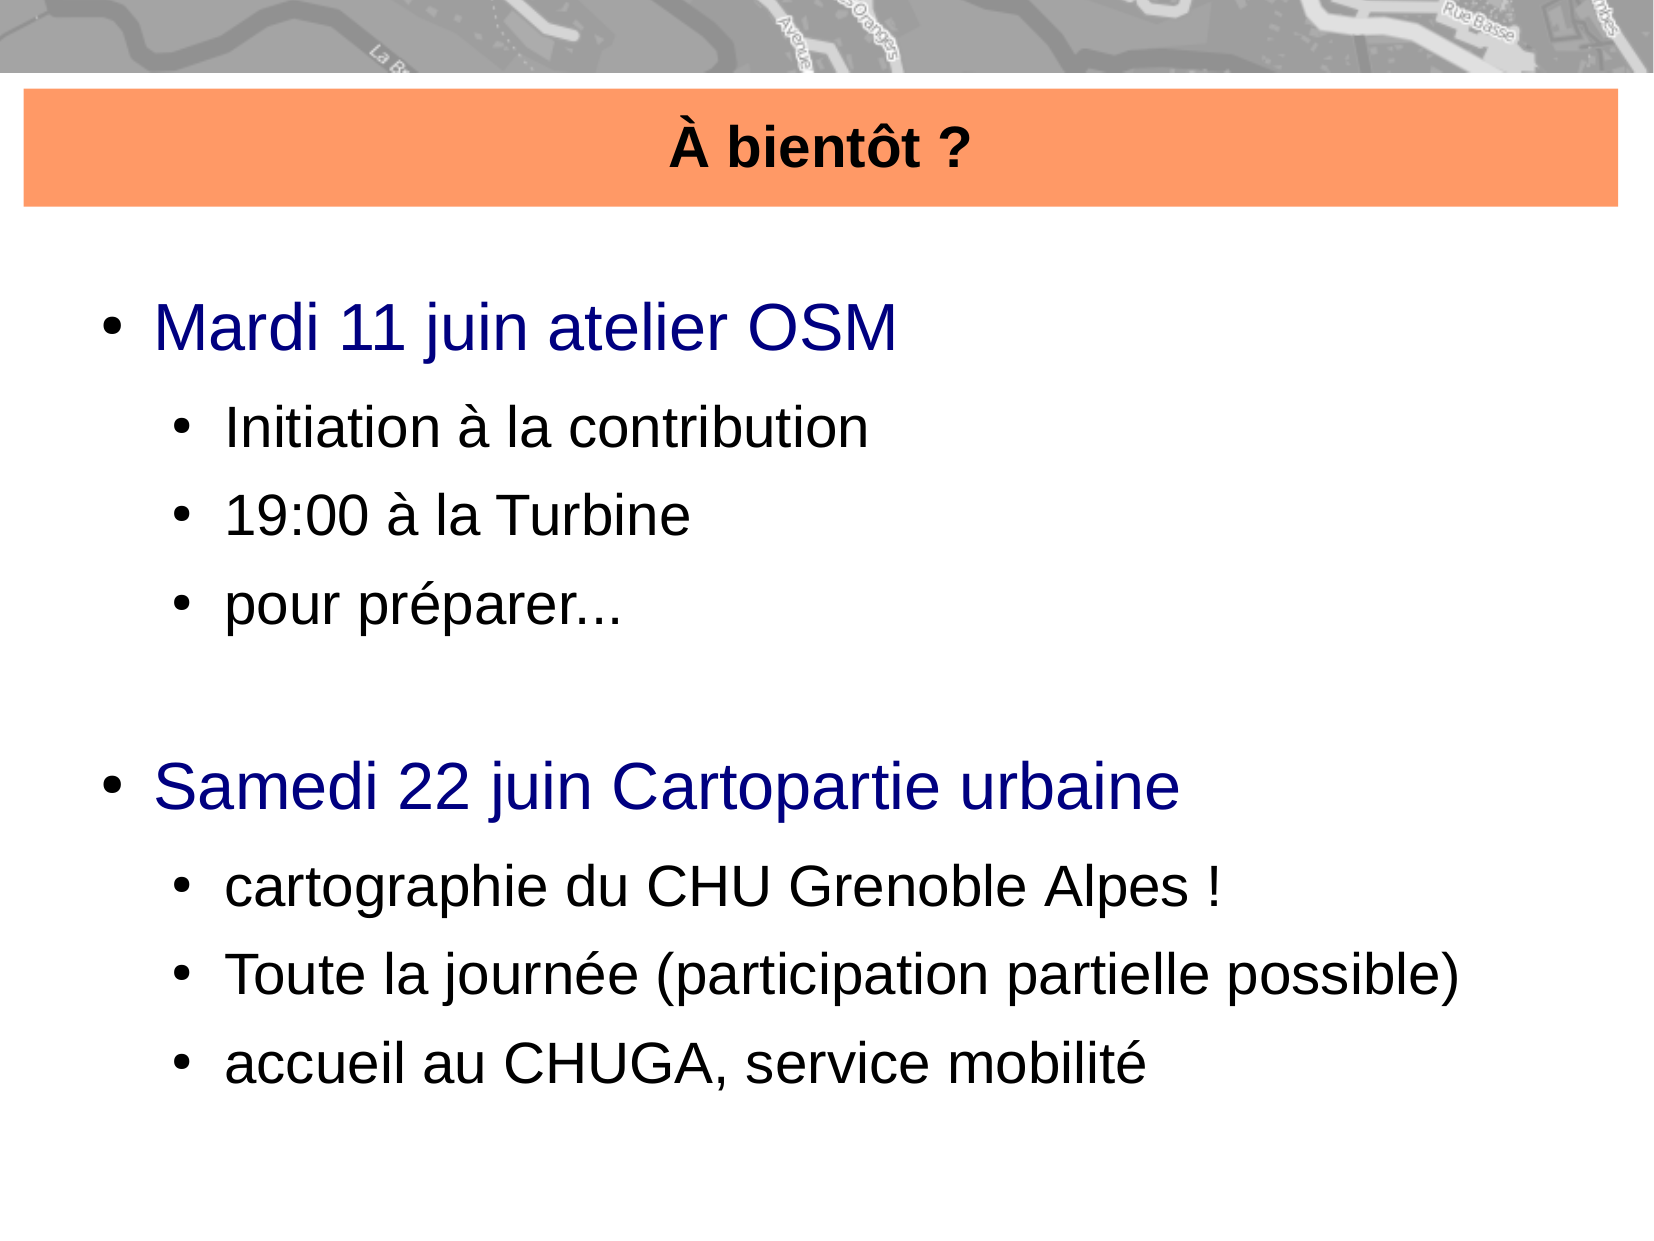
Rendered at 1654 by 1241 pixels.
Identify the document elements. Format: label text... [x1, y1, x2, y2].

picture [0, 0, 1654, 73]
table_header [1240, 12, 1653, 77]
table_header [0, 12, 413, 77]
table_header [413, 12, 826, 77]
list Mardi 11 juin atelier OSM Initiation à la contribution 19:00 à la Turbine pour préparer... Samedi 22 juin Cartopartie urbaine cartographie du CHU Grenoble Alpes ! Toute la journée (participation partielle possible) accueil au CHUGA, service mobilité [82, 290, 1571, 1211]
text_box À bientôt ? [23, 88, 1619, 207]
table_header [826, 12, 1240, 77]
